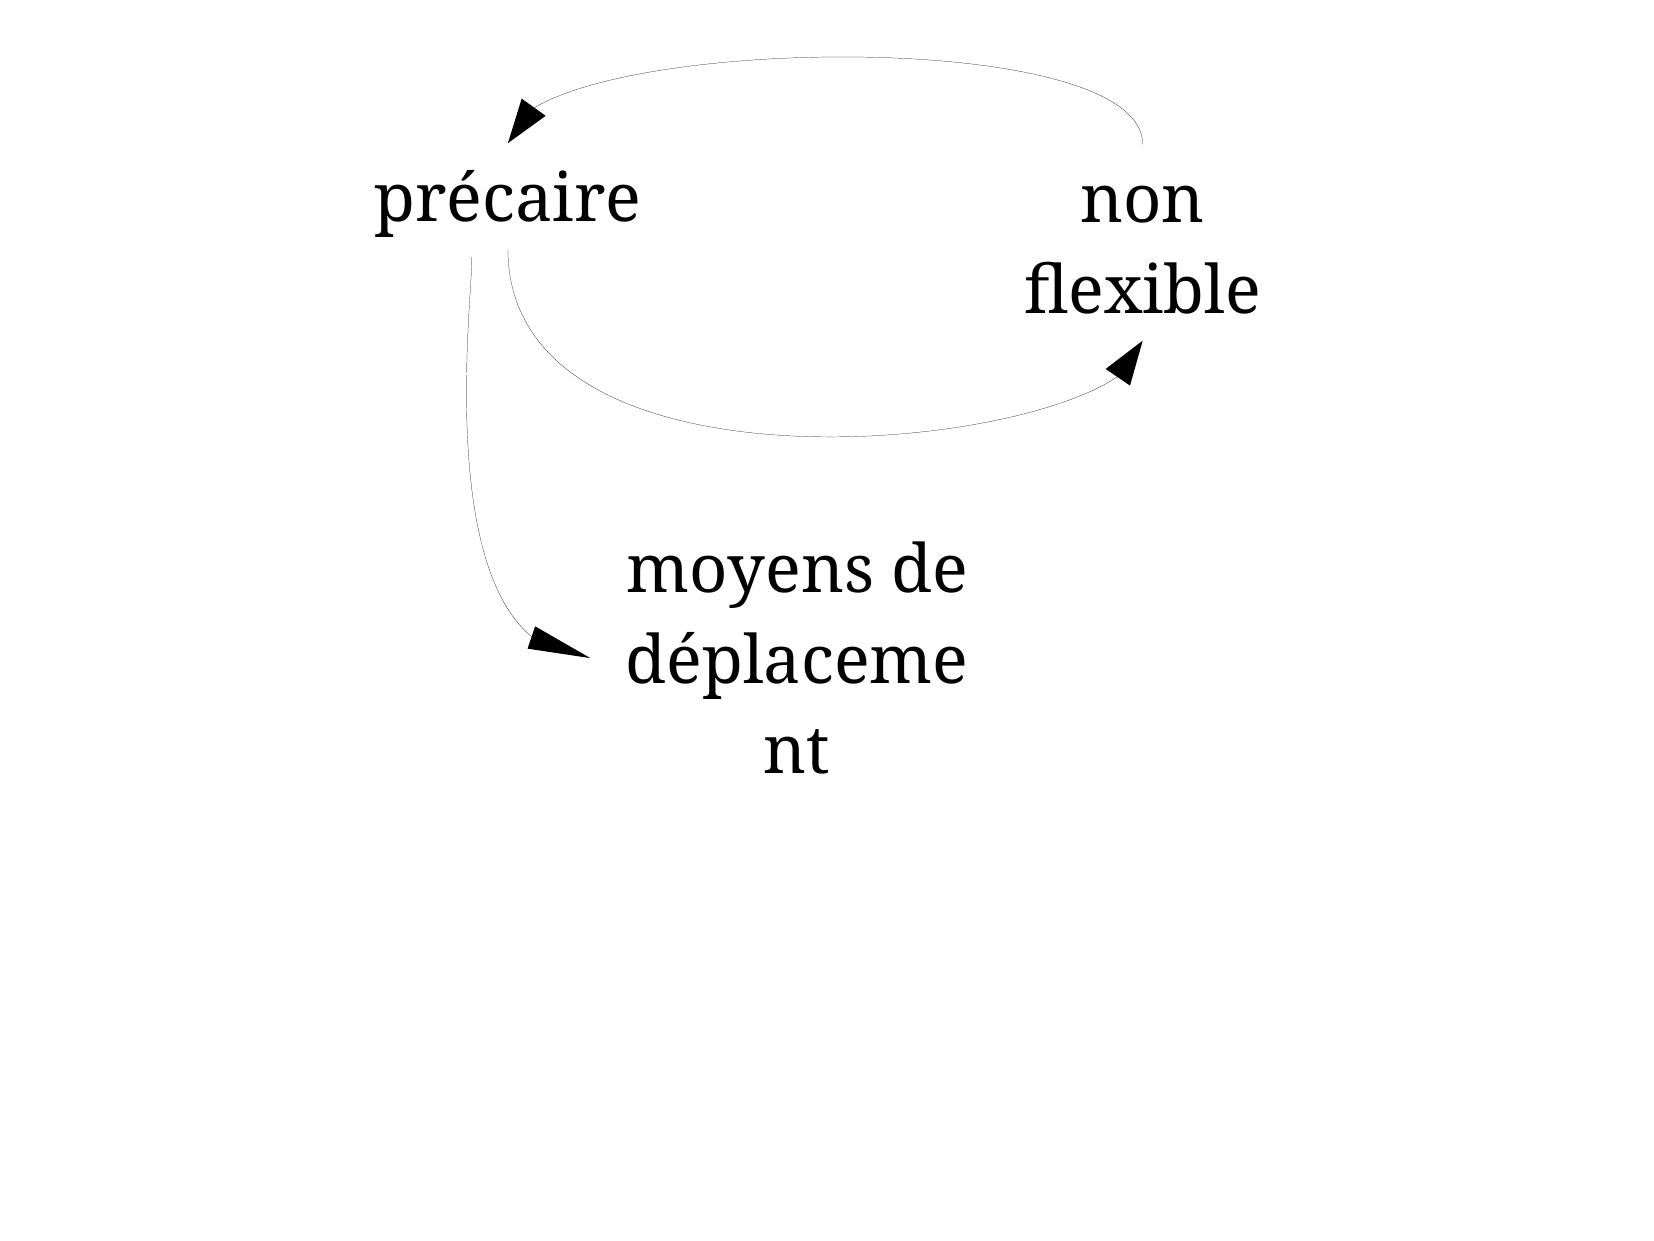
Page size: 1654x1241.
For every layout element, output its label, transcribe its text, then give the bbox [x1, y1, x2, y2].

text_box précaire [301, 143, 715, 249]
text_box moyens de déplacement [590, 513, 1004, 709]
text_box non flexible [953, 144, 1332, 250]
